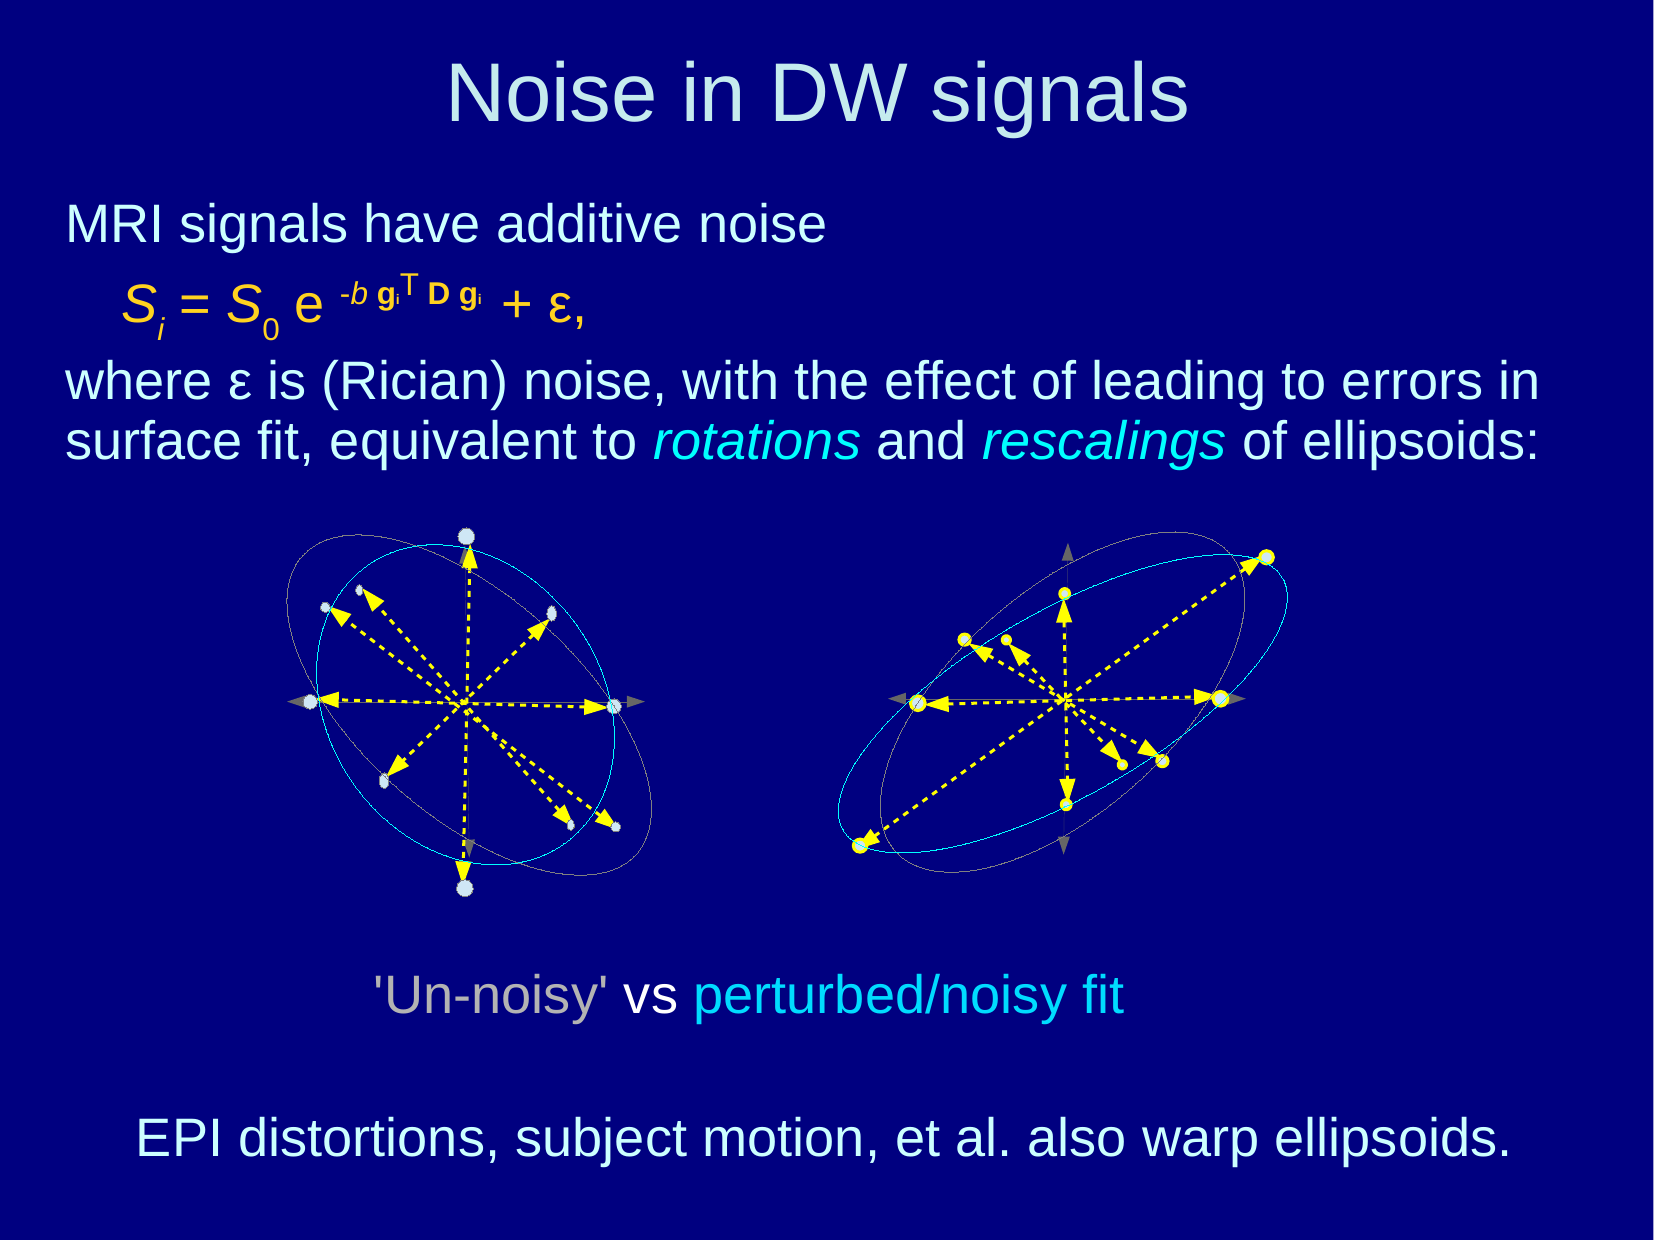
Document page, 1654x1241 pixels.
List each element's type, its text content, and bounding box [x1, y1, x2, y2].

text_box [606, 698, 622, 714]
text_box 'Un-noisy' vs perturbed/noisy fit [344, 942, 1139, 1047]
text_box EPI distortions, subject motion, et al. also warp ellipsoids. [121, 1085, 1527, 1176]
text_box [302, 694, 318, 710]
text_box [1118, 760, 1127, 769]
text_box [1061, 799, 1072, 810]
text_box MRI signals have additive noise [50, 171, 842, 262]
text_box [910, 695, 926, 711]
text_box [379, 772, 389, 789]
text_box [567, 819, 575, 831]
title Noise in DW signals [0, 12, 1636, 163]
text_box [546, 605, 557, 622]
text_box [457, 527, 475, 545]
text_box [610, 821, 621, 832]
text_box [355, 584, 363, 596]
text_box [1059, 588, 1070, 599]
text_box [456, 879, 474, 897]
text_box [1156, 755, 1169, 767]
text_box [320, 602, 331, 613]
text_box [1213, 691, 1228, 707]
text_box where ε is (Rician) noise, with the effect of leading to errors in surface fit, equivalent to rotations and rescalings of ellipsoids: [50, 342, 1569, 479]
text_box [958, 634, 971, 646]
text_box [1259, 550, 1274, 564]
text_box [853, 839, 867, 853]
text_box [1002, 635, 1011, 644]
text_box Si = S0 e -b giT D gi + ε, [106, 264, 603, 342]
